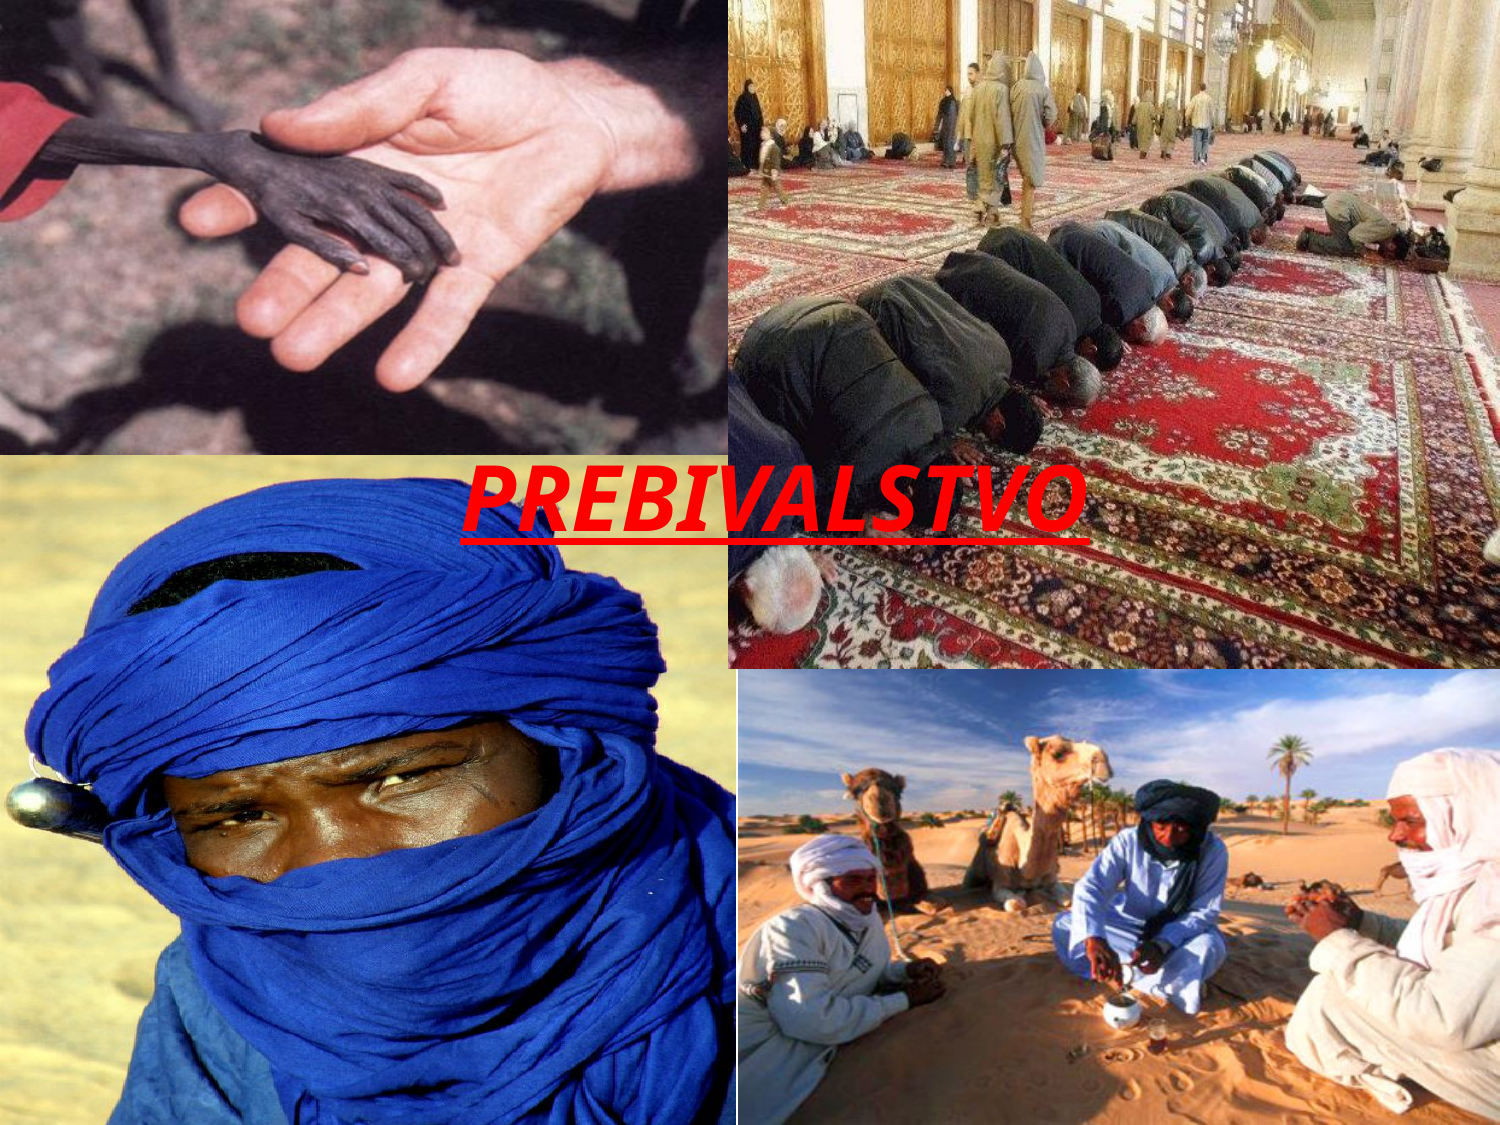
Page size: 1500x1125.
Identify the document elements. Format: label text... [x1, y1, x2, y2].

title PREBIVALSTVO [100, 397, 1451, 592]
picture [0, 0, 1500, 1125]
